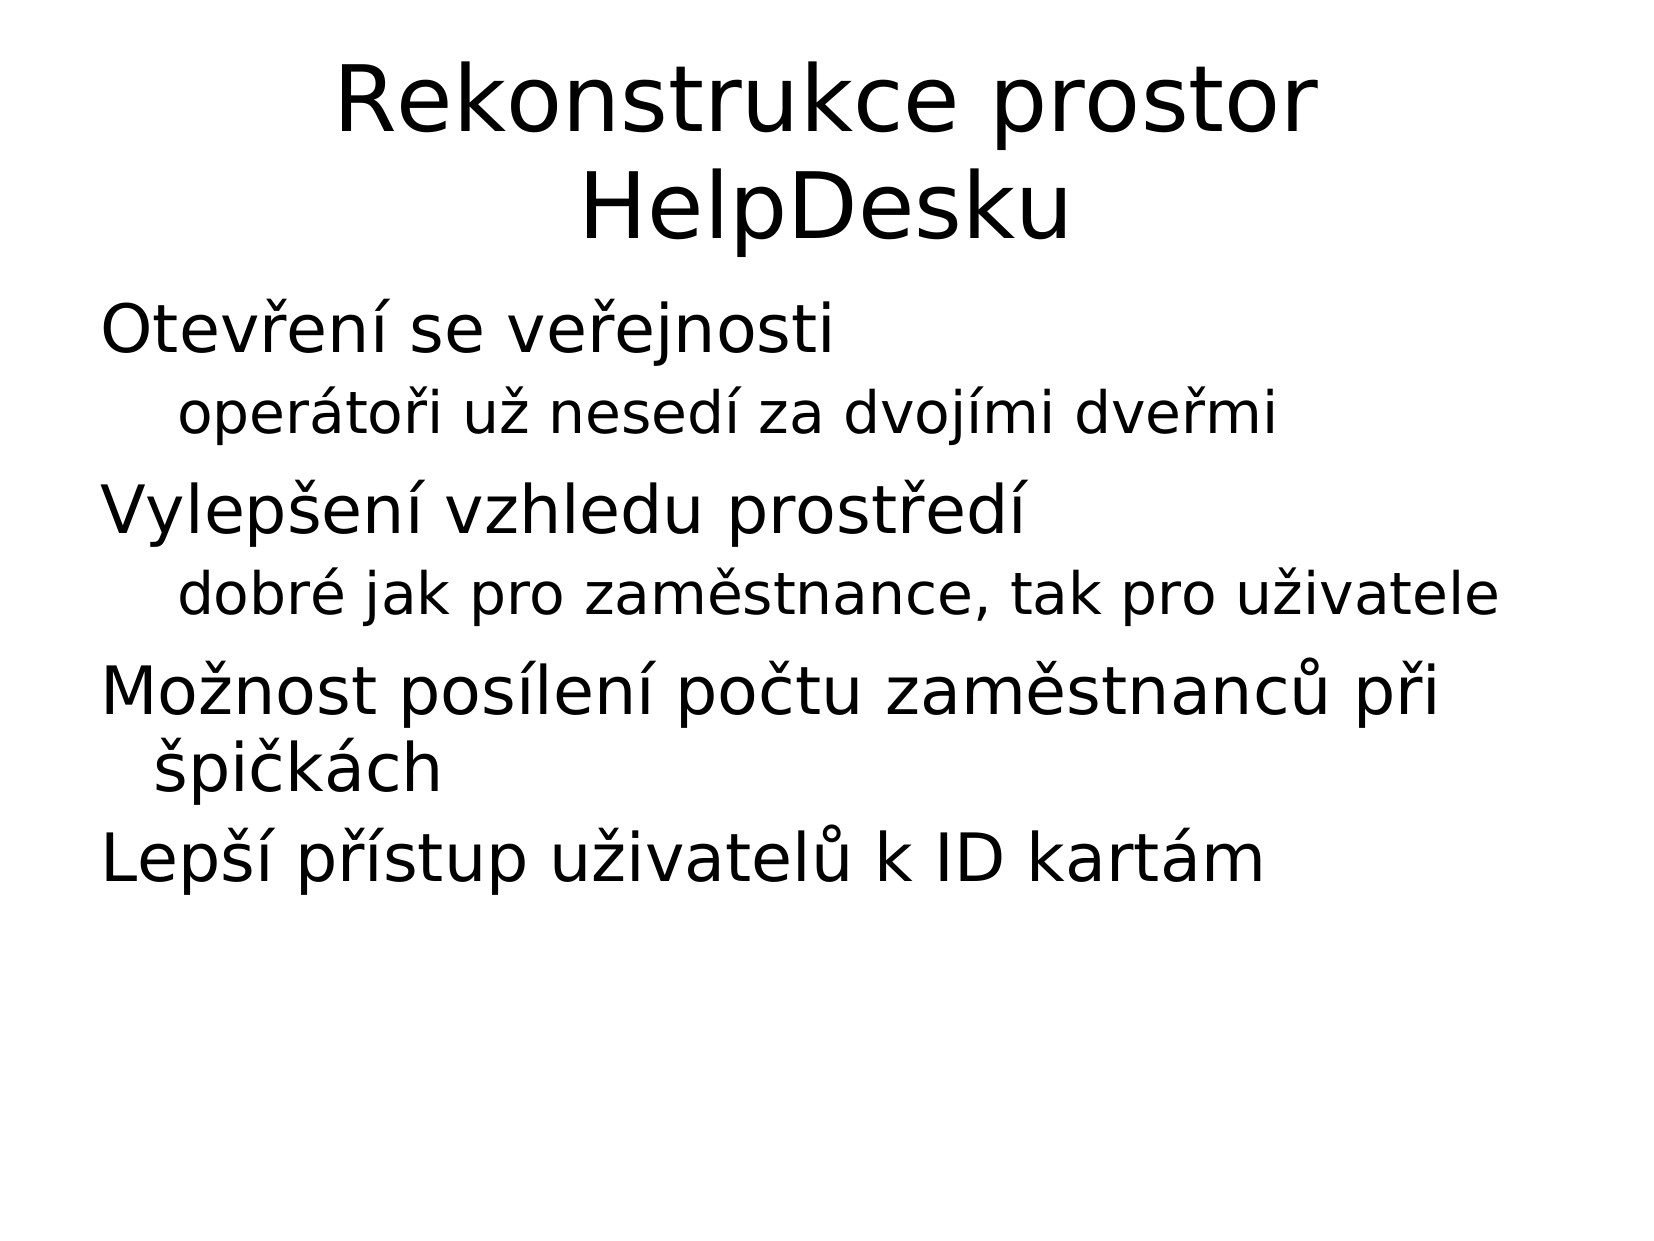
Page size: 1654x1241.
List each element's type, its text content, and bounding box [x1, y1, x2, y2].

list Otevření se veřejnosti operátoři už nesedí za dvojími dveřmi Vylepšení vzhledu prostředí dobré jak pro zaměstnance, tak pro uživatele Možnost posílení počtu zaměstnanců při špičkách Lepší přístup uživatelů k ID kartám [82, 290, 1571, 1094]
title Rekonstrukce prostor HelpDesku [82, 45, 1571, 261]
